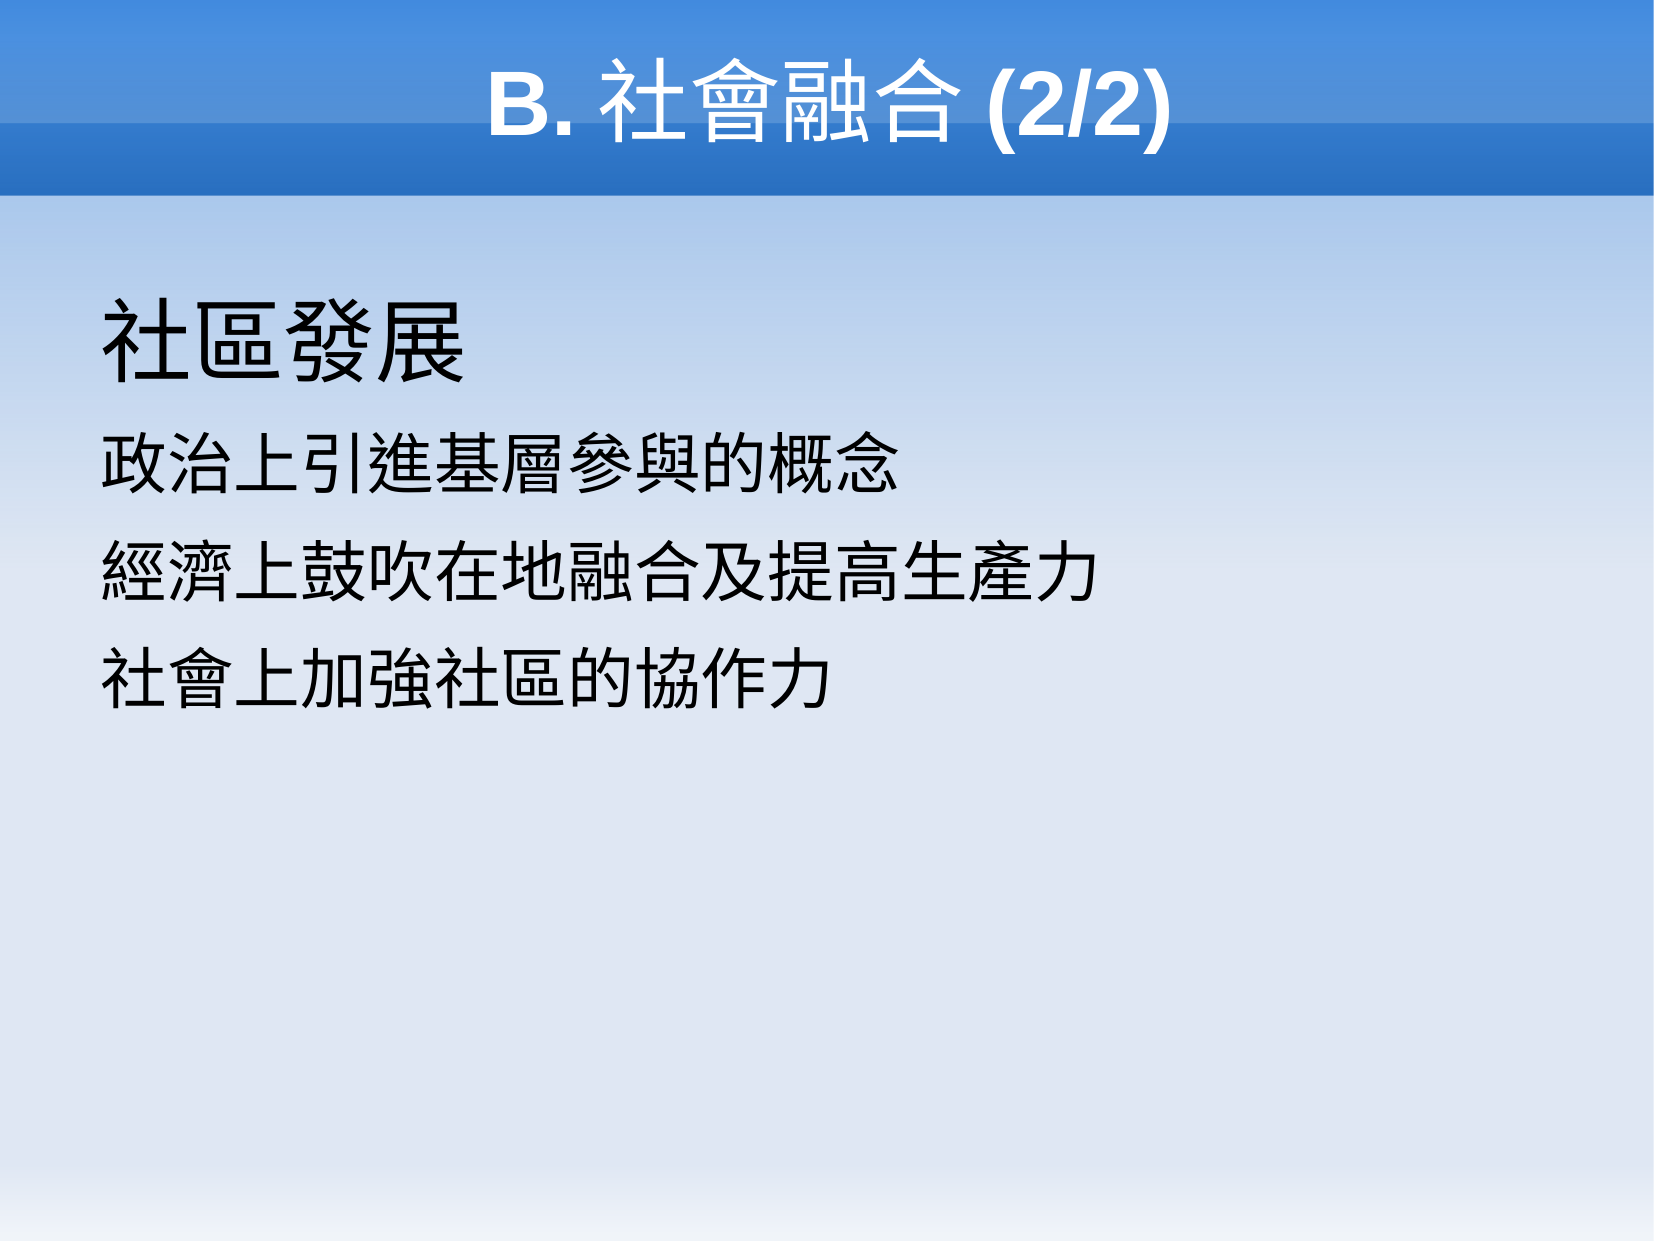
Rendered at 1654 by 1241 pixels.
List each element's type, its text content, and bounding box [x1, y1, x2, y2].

title B.社會融合(2/2) [76, 7, 1565, 200]
list 社區發展 政治上引進基層參與的概念 經濟上鼓吹在地融合及提高生產力 社會上加強社區的協作力 [82, 290, 1571, 1094]
picture [0, 0, 1654, 1241]
